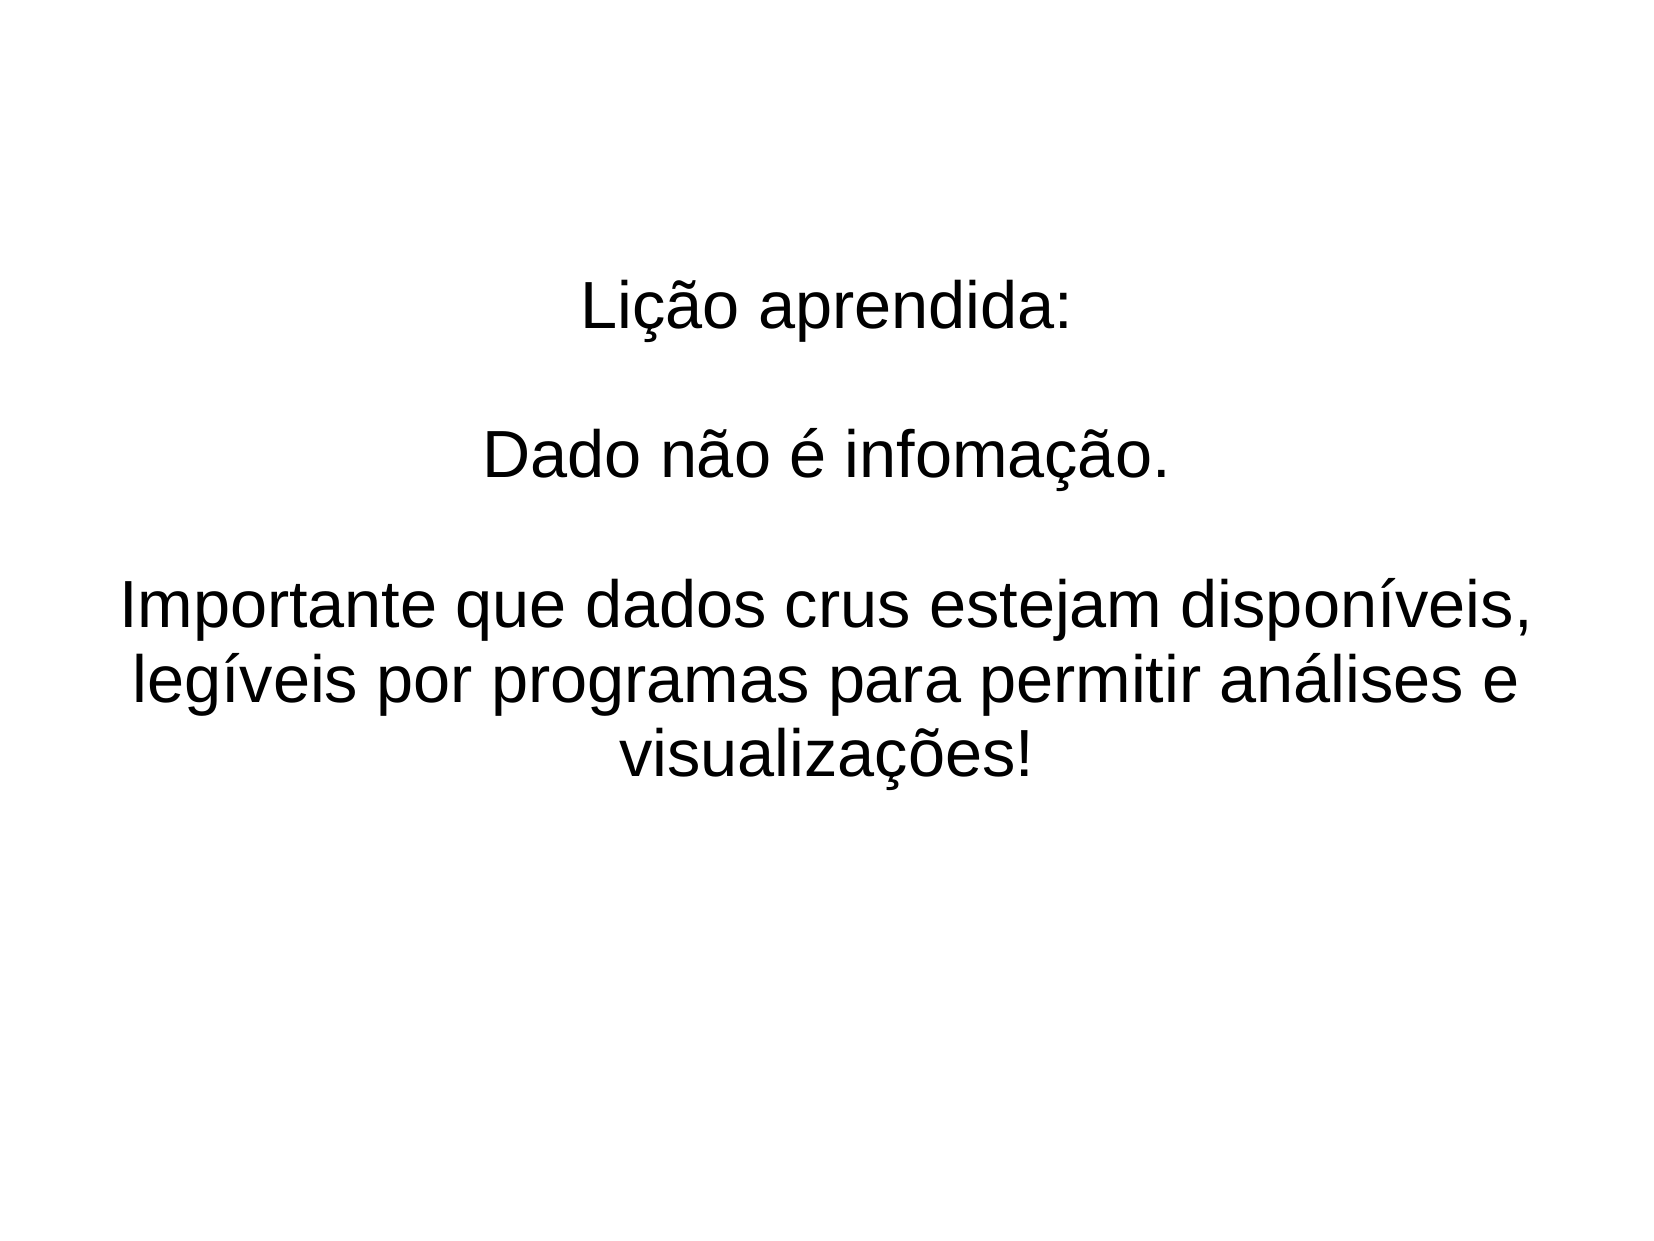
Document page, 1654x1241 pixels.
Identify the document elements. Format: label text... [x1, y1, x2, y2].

subtitle Lição aprendida: Dado não é infomação. Importante que dados crus estejam disponíveis, legíveis por programas para permitir análises e visualizações! [82, 49, 1571, 1010]
